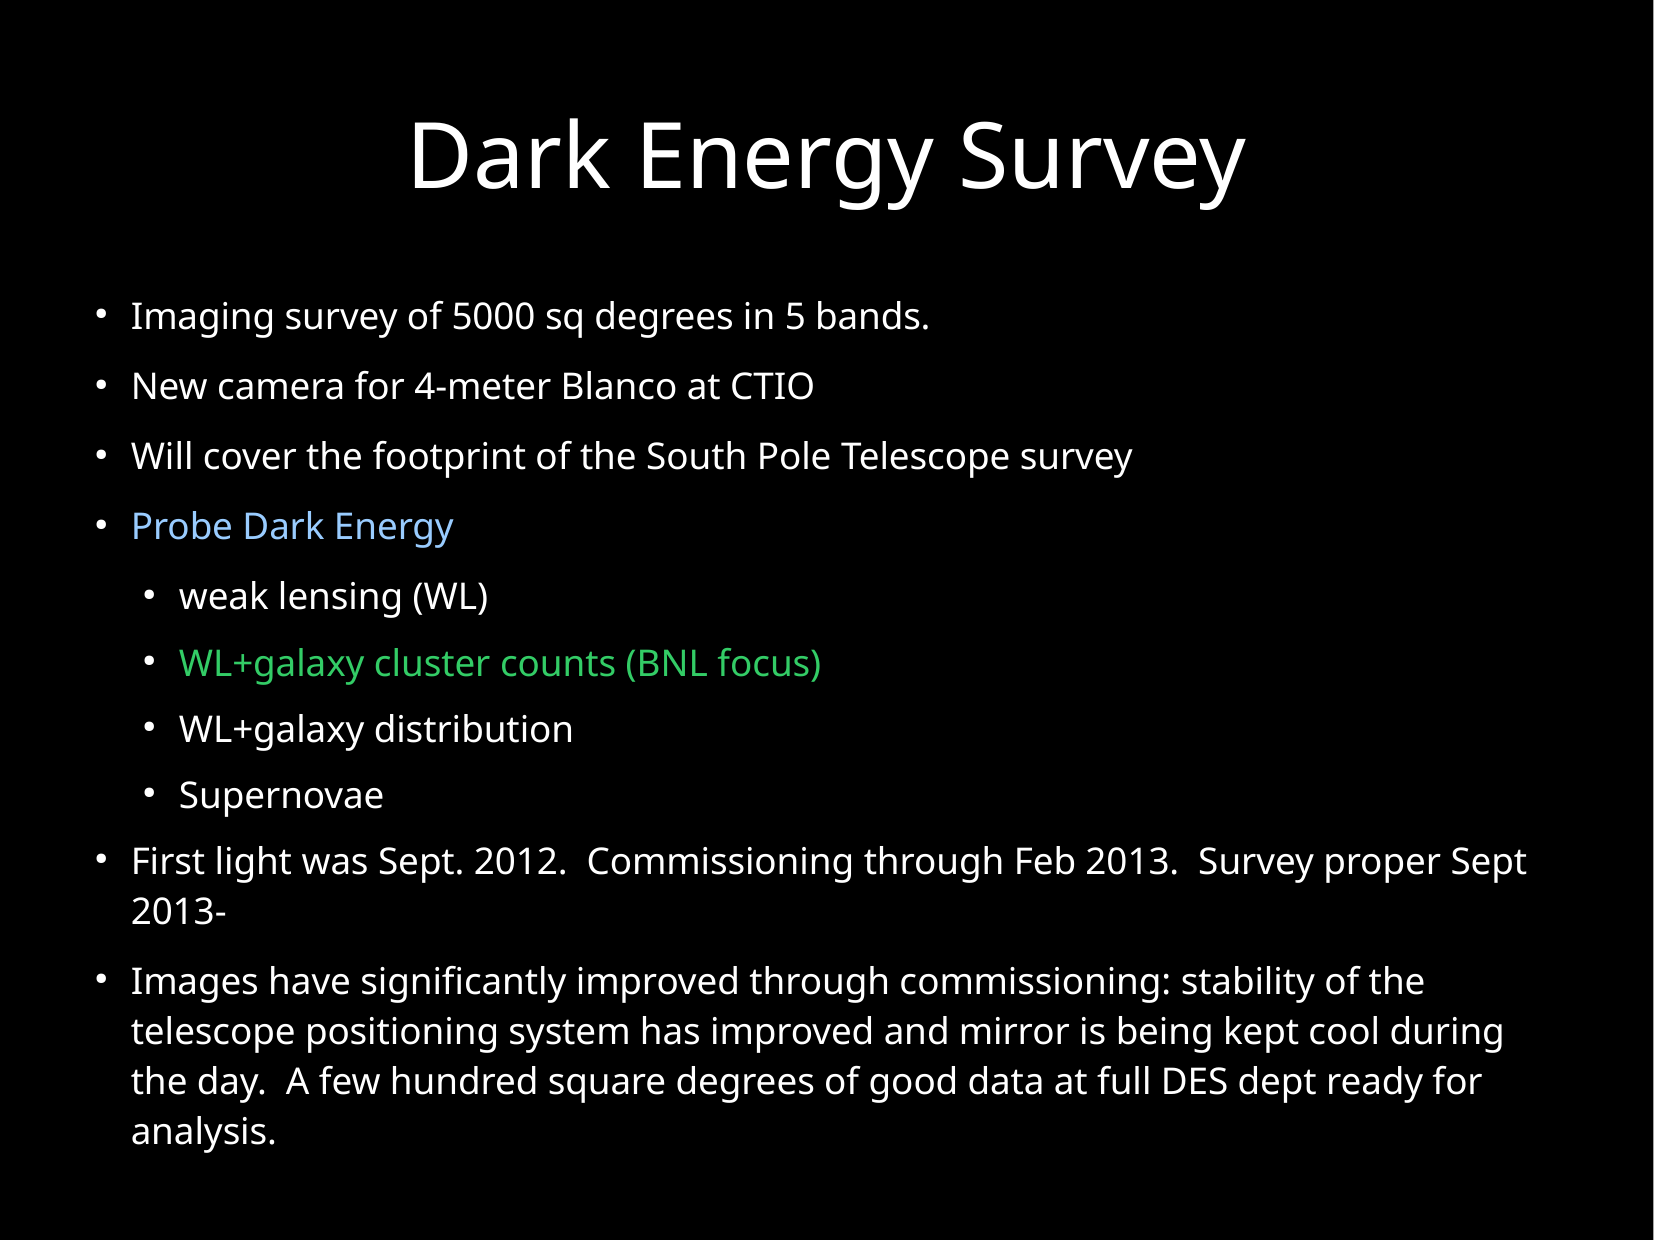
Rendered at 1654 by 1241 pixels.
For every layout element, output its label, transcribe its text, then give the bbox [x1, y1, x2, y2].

list Imaging survey of 5000 sq degrees in 5 bands. New camera for 4-meter Blanco at CTIO Will cover the footprint of the South Pole Telescope survey Probe Dark Energy weak lensing (WL) WL+galaxy cluster counts (BNL focus) WL+galaxy distribution Supernovae First light was Sept. 2012. Commissioning through Feb 2013. Survey proper Sept 2013- Images have significantly improved through commissioning: stability of the telescope positioning system has improved and mirror is being kept cool during the day. A few hundred square degrees of good data at full DES dept ready for analysis. [82, 290, 1571, 1163]
title Dark Energy Survey [82, 49, 1571, 257]
